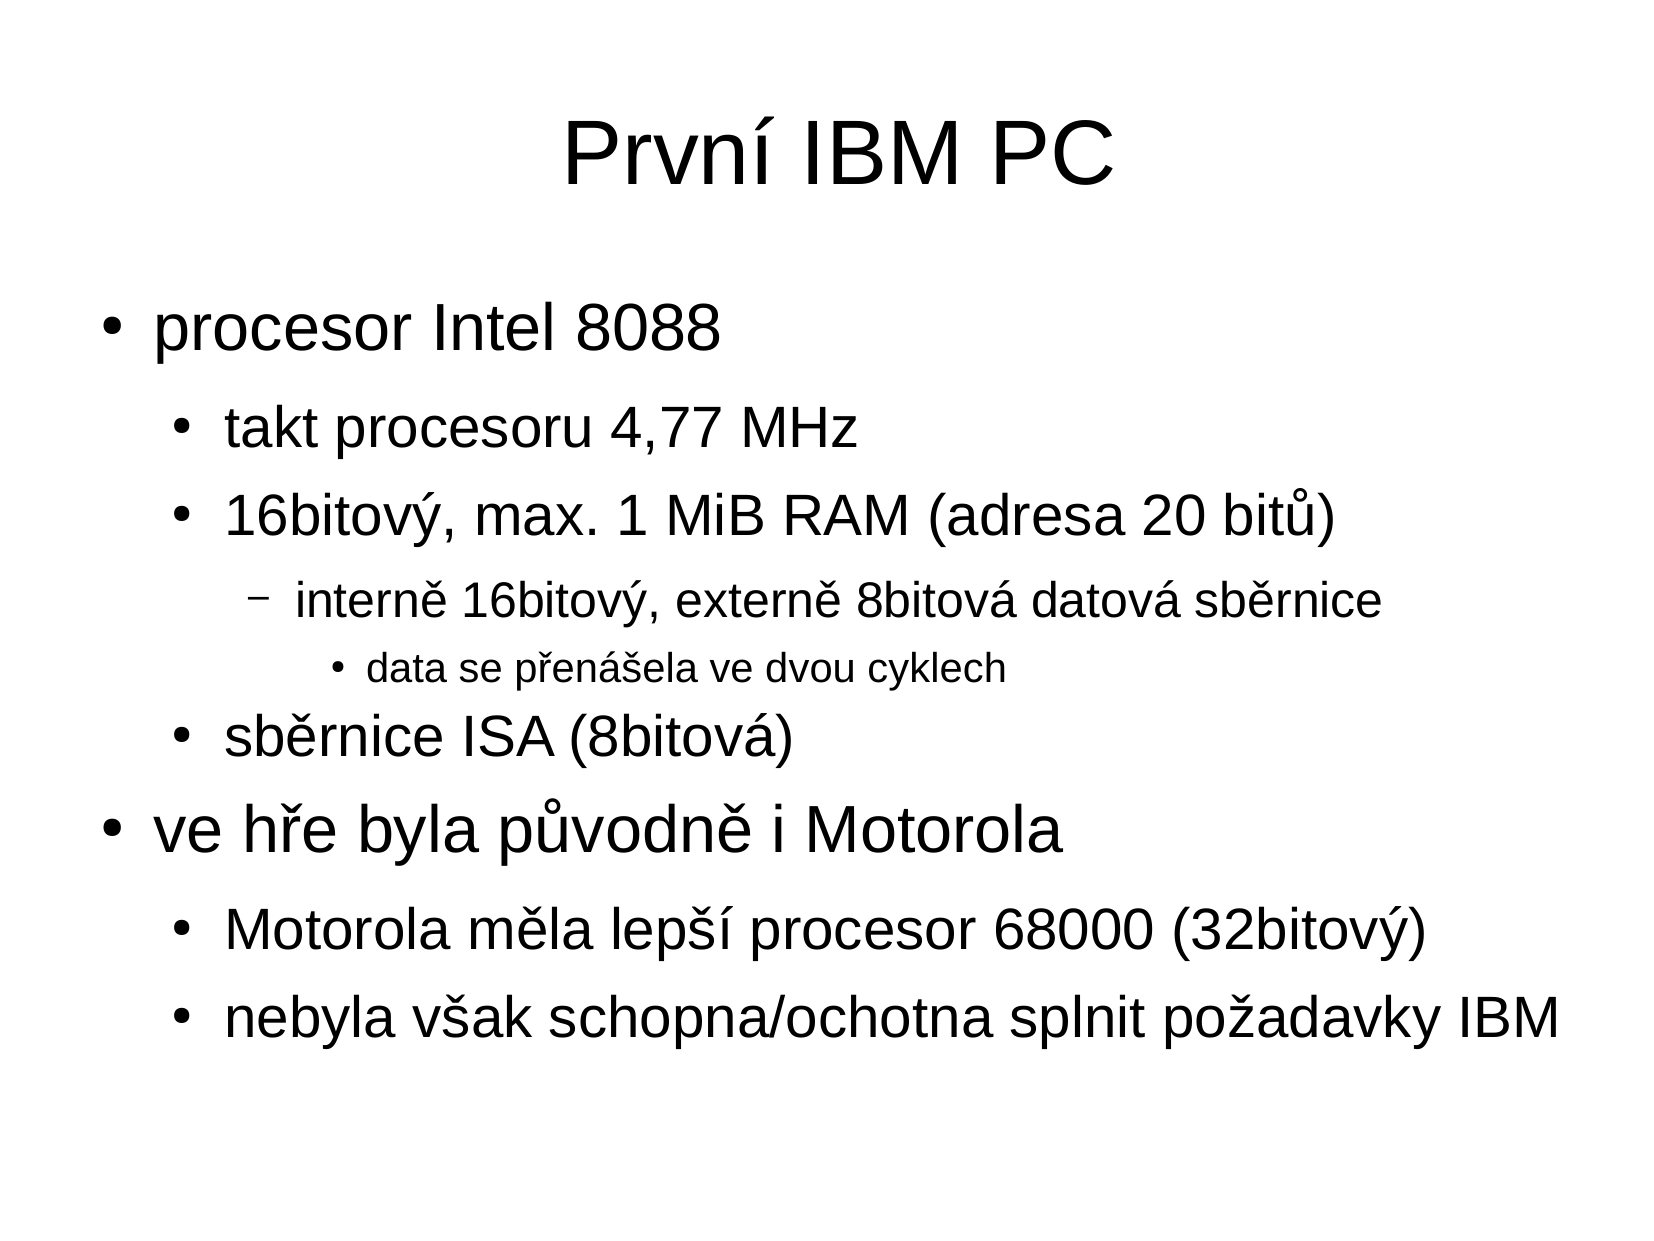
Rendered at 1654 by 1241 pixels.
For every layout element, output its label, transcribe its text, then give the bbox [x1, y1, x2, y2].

list procesor Intel 8088 takt procesoru 4,77 MHz 16bitový, max. 1 MiB RAM (adresa 20 bitů) interně 16bitový, externě 8bitová datová sběrnice data se přenášela ve dvou cyklech sběrnice ISA (8bitová) ve hře byla původně i Motorola Motorola měla lepší procesor 68000 (32bitový) nebyla však schopna/ochotna splnit požadavky IBM [82, 290, 1571, 1109]
title První IBM PC [82, 49, 1571, 257]
